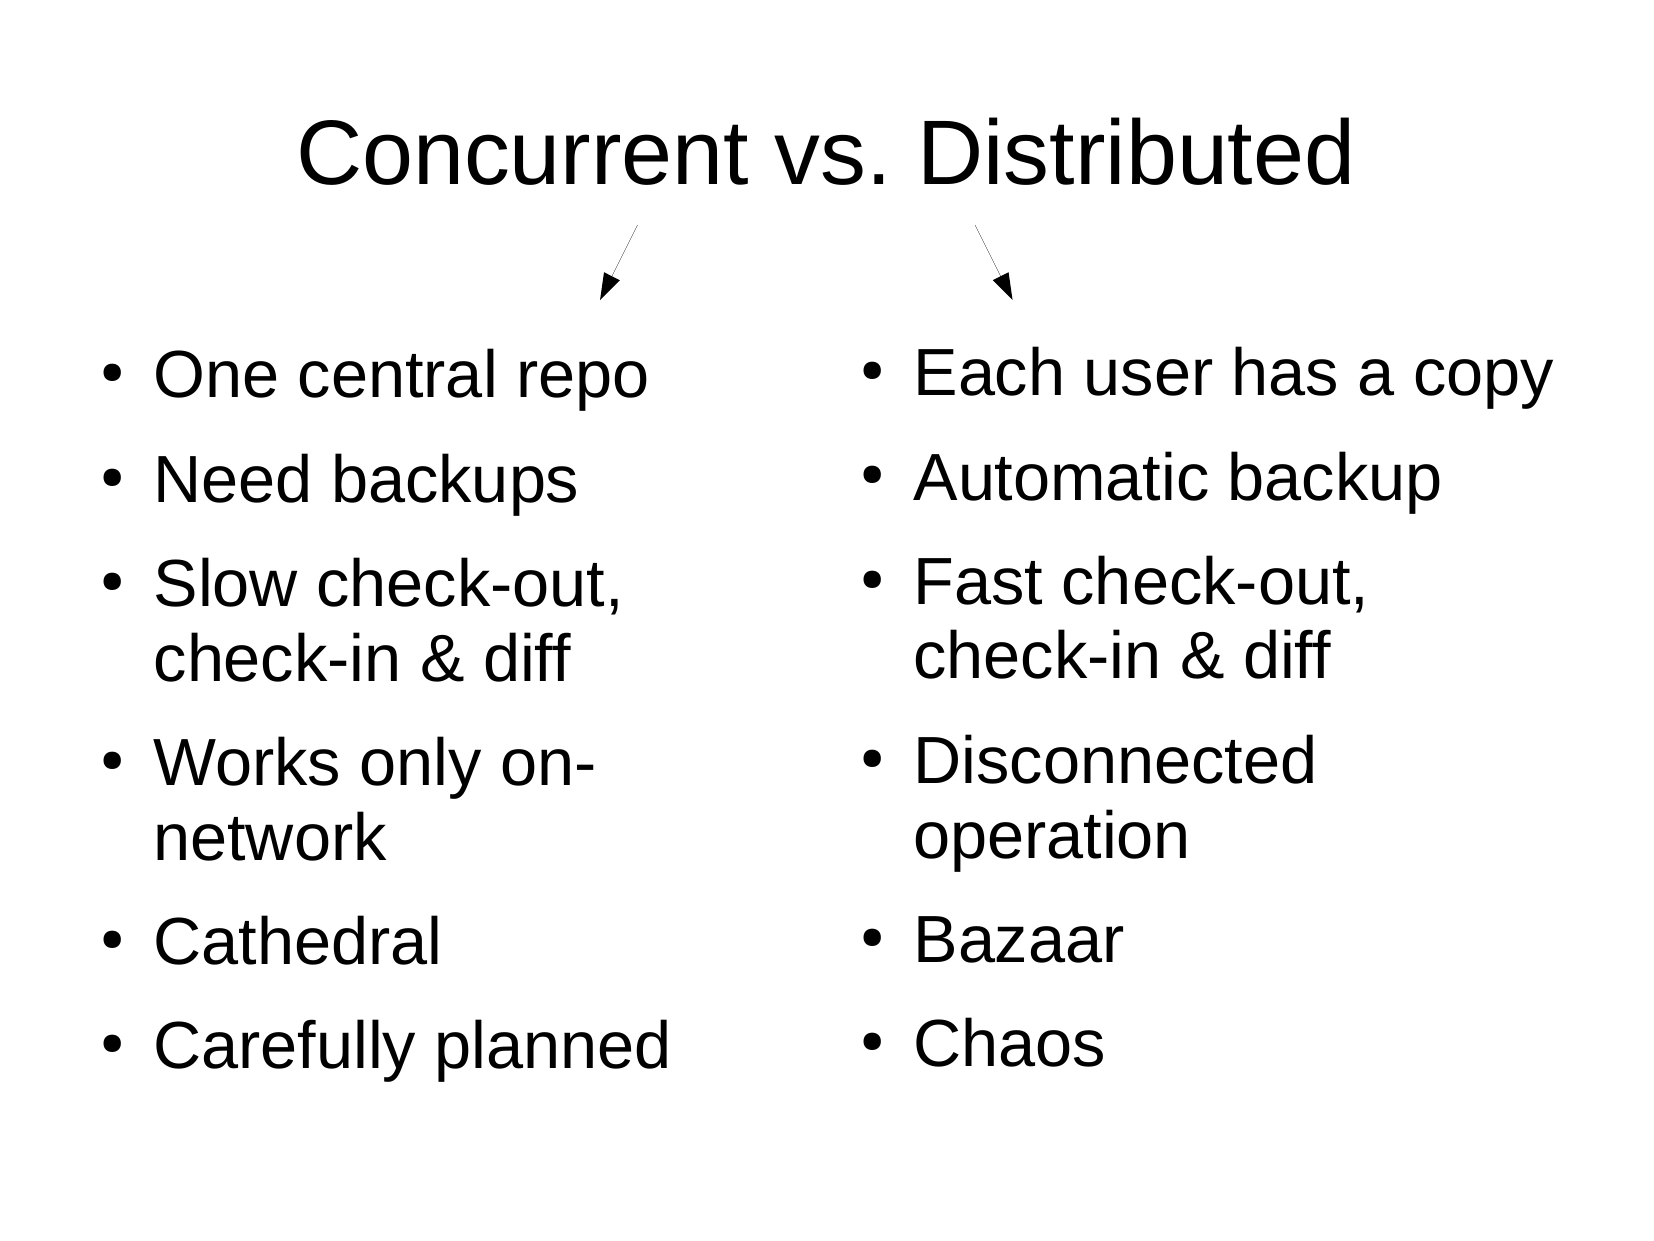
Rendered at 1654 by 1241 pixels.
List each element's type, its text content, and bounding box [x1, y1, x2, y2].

list Each user has a copy Automatic backup Fast check-out, check-in & diff Disconnected operation Bazaar Chaos [842, 335, 1569, 1186]
list One central repo Need backups Slow check-out, check-in & diff Works only on-network Cathedral Carefully planned [82, 337, 809, 1188]
title Concurrent vs. Distributed [82, 56, 1571, 250]
